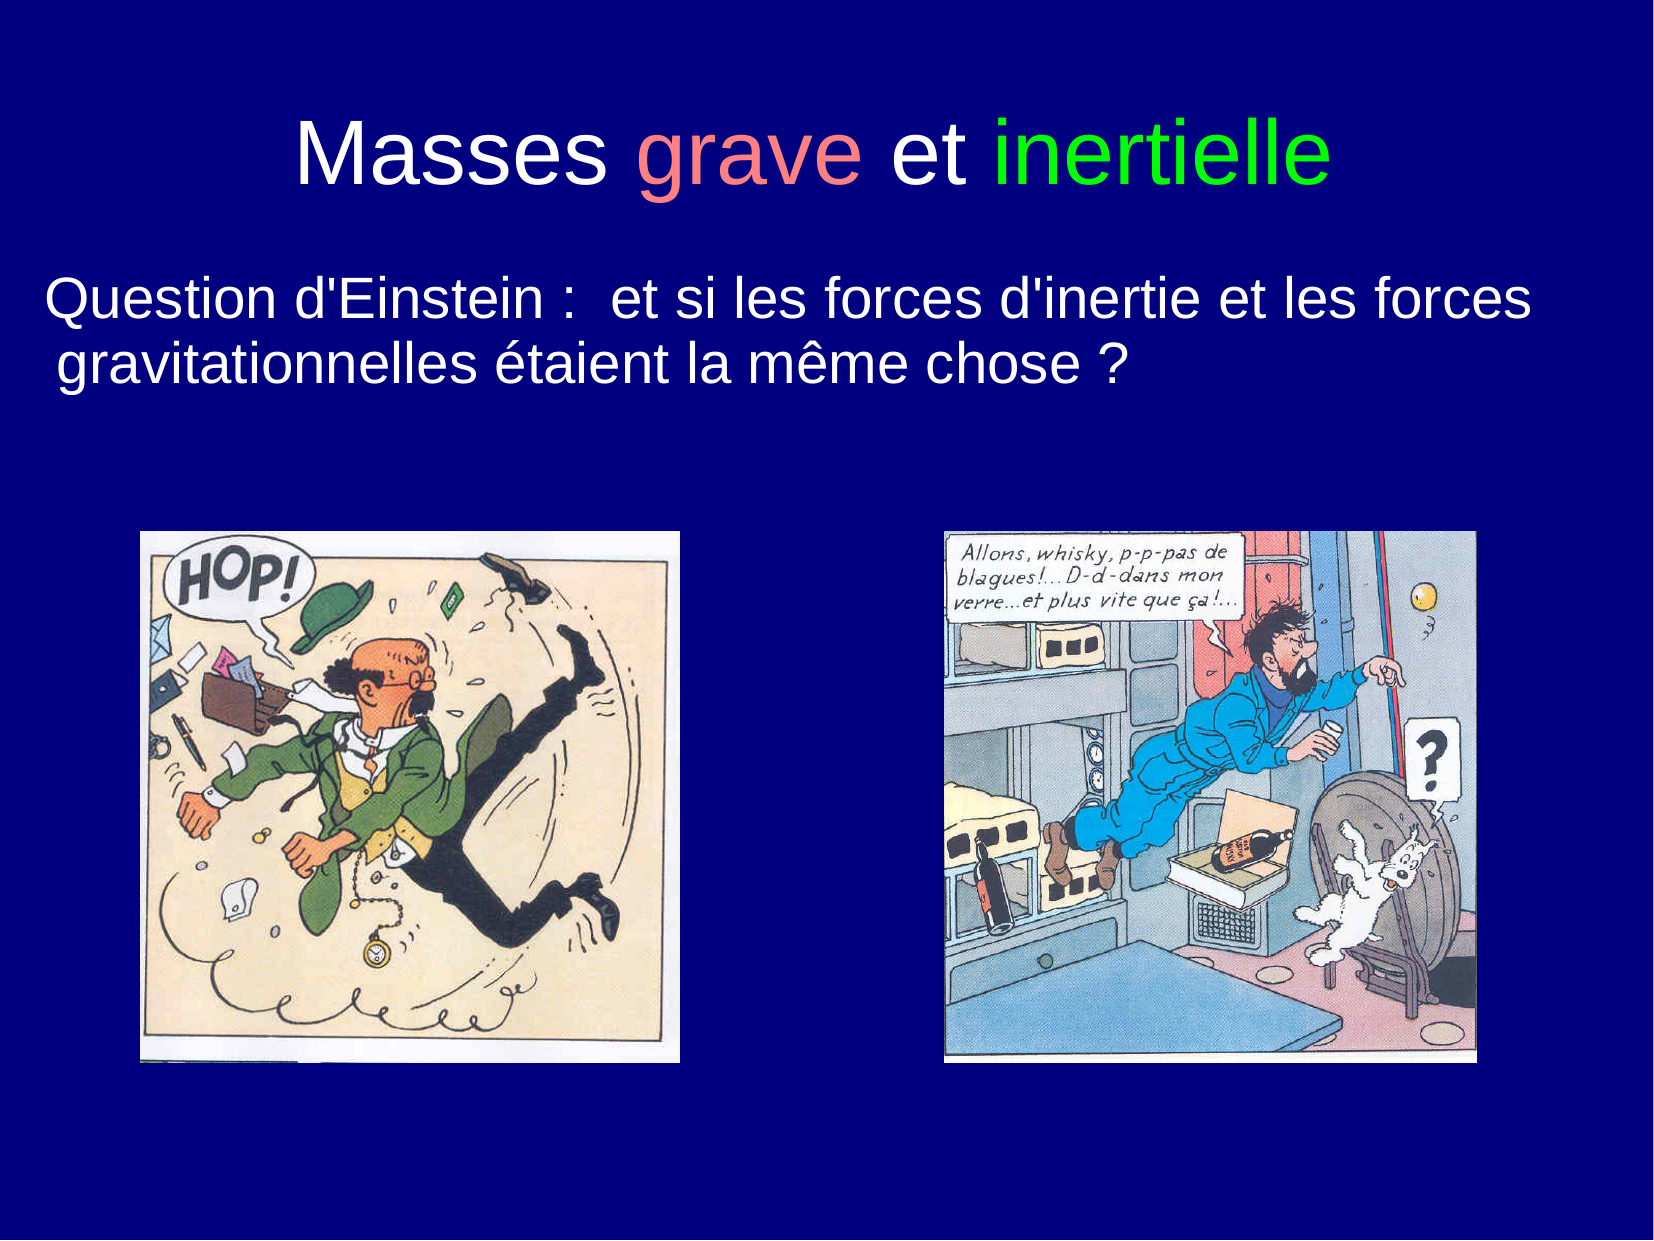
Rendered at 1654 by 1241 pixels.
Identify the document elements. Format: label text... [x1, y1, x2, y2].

text_box Question d'Einstein : et si les forces d'inertie et les forces gravitationnelles étaient la même chose ? [44, 265, 1565, 396]
picture [944, 531, 1477, 1063]
picture [140, 531, 680, 1063]
title Masses grave et inertielle [82, 56, 1571, 250]
